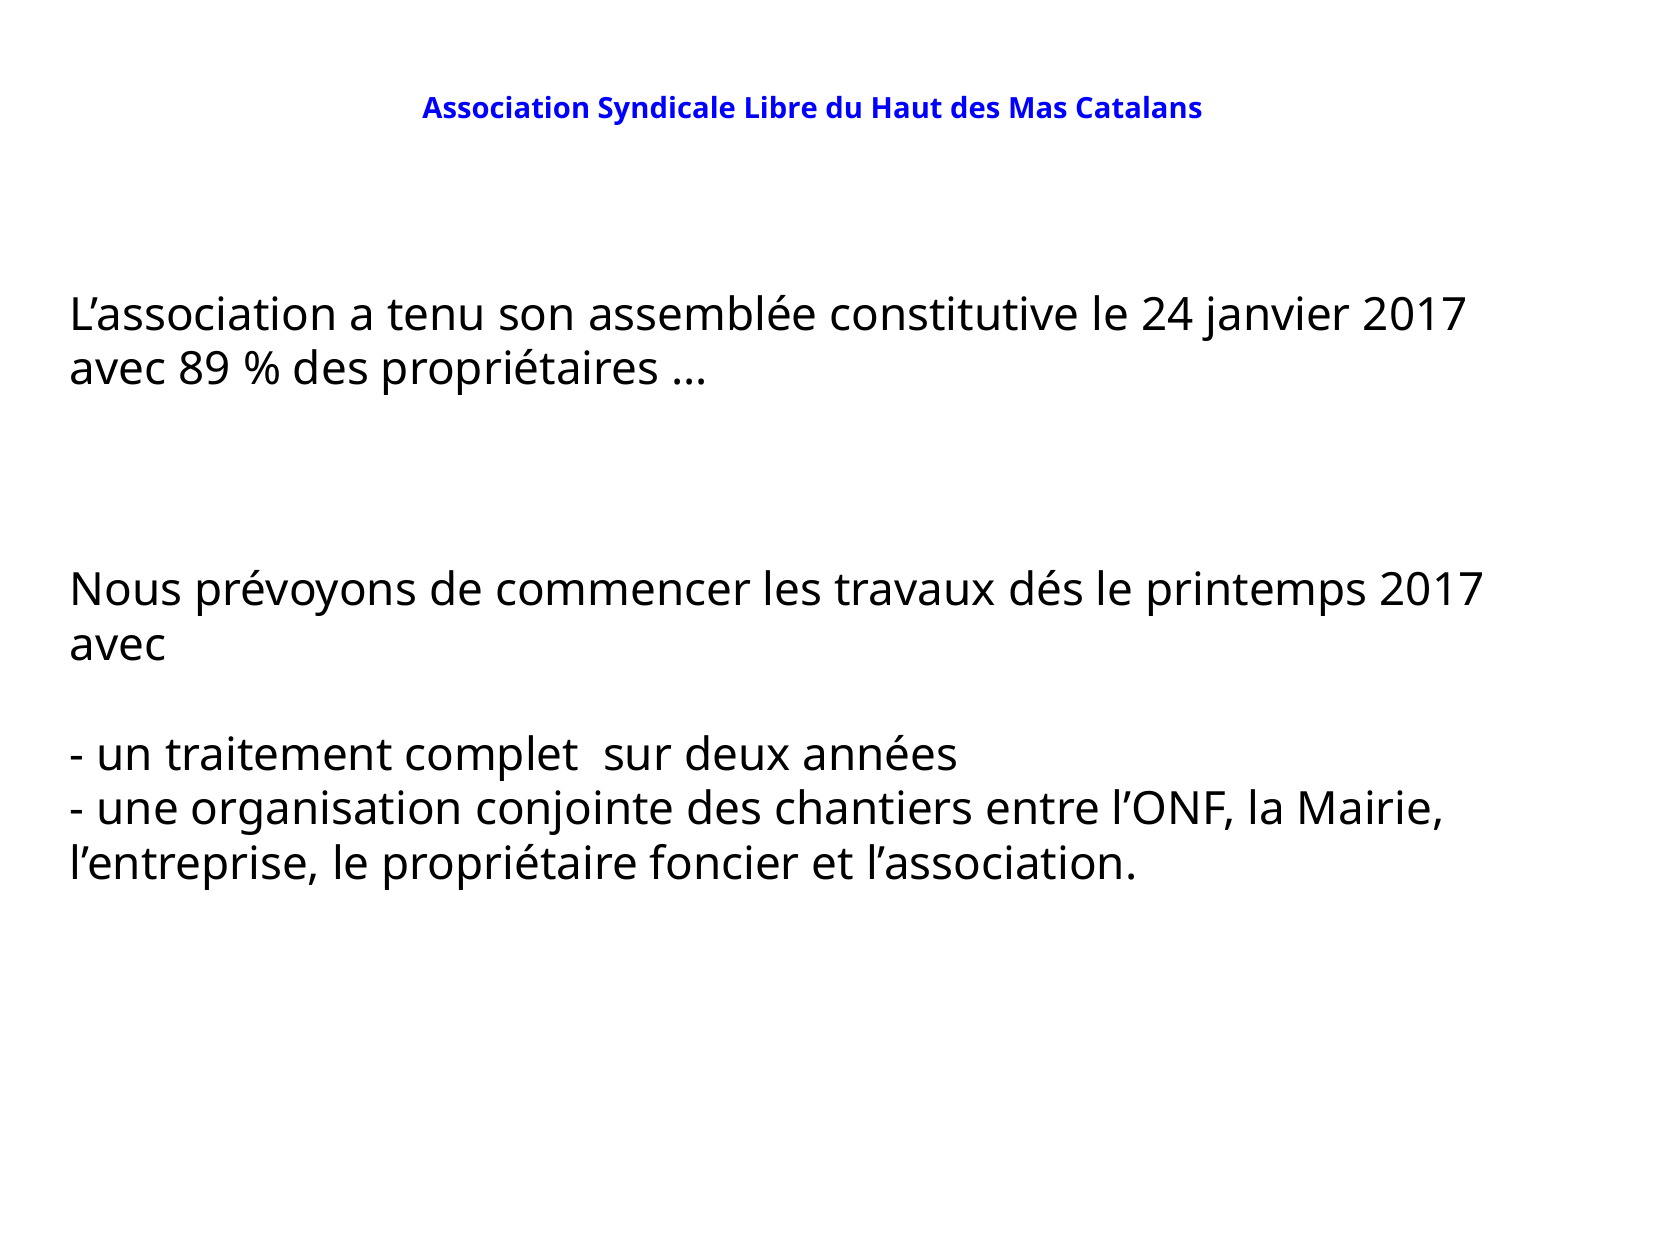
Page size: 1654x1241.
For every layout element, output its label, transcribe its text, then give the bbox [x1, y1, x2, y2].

title Association Syndicale Libre du Haut des Mas Catalans [110, 82, 1516, 166]
text_box L’association a tenu son assemblée constitutive le 24 janvier 2017 avec 89 % des propriétaires … Nous prévoyons de commencer les travaux dés le printemps 2017 avec - un traitement complet sur deux années - une organisation conjointe des chantiers entre l’ONF, la Mairie, l’entreprise, le propriétaire foncier et l’association. [55, 221, 1571, 1241]
